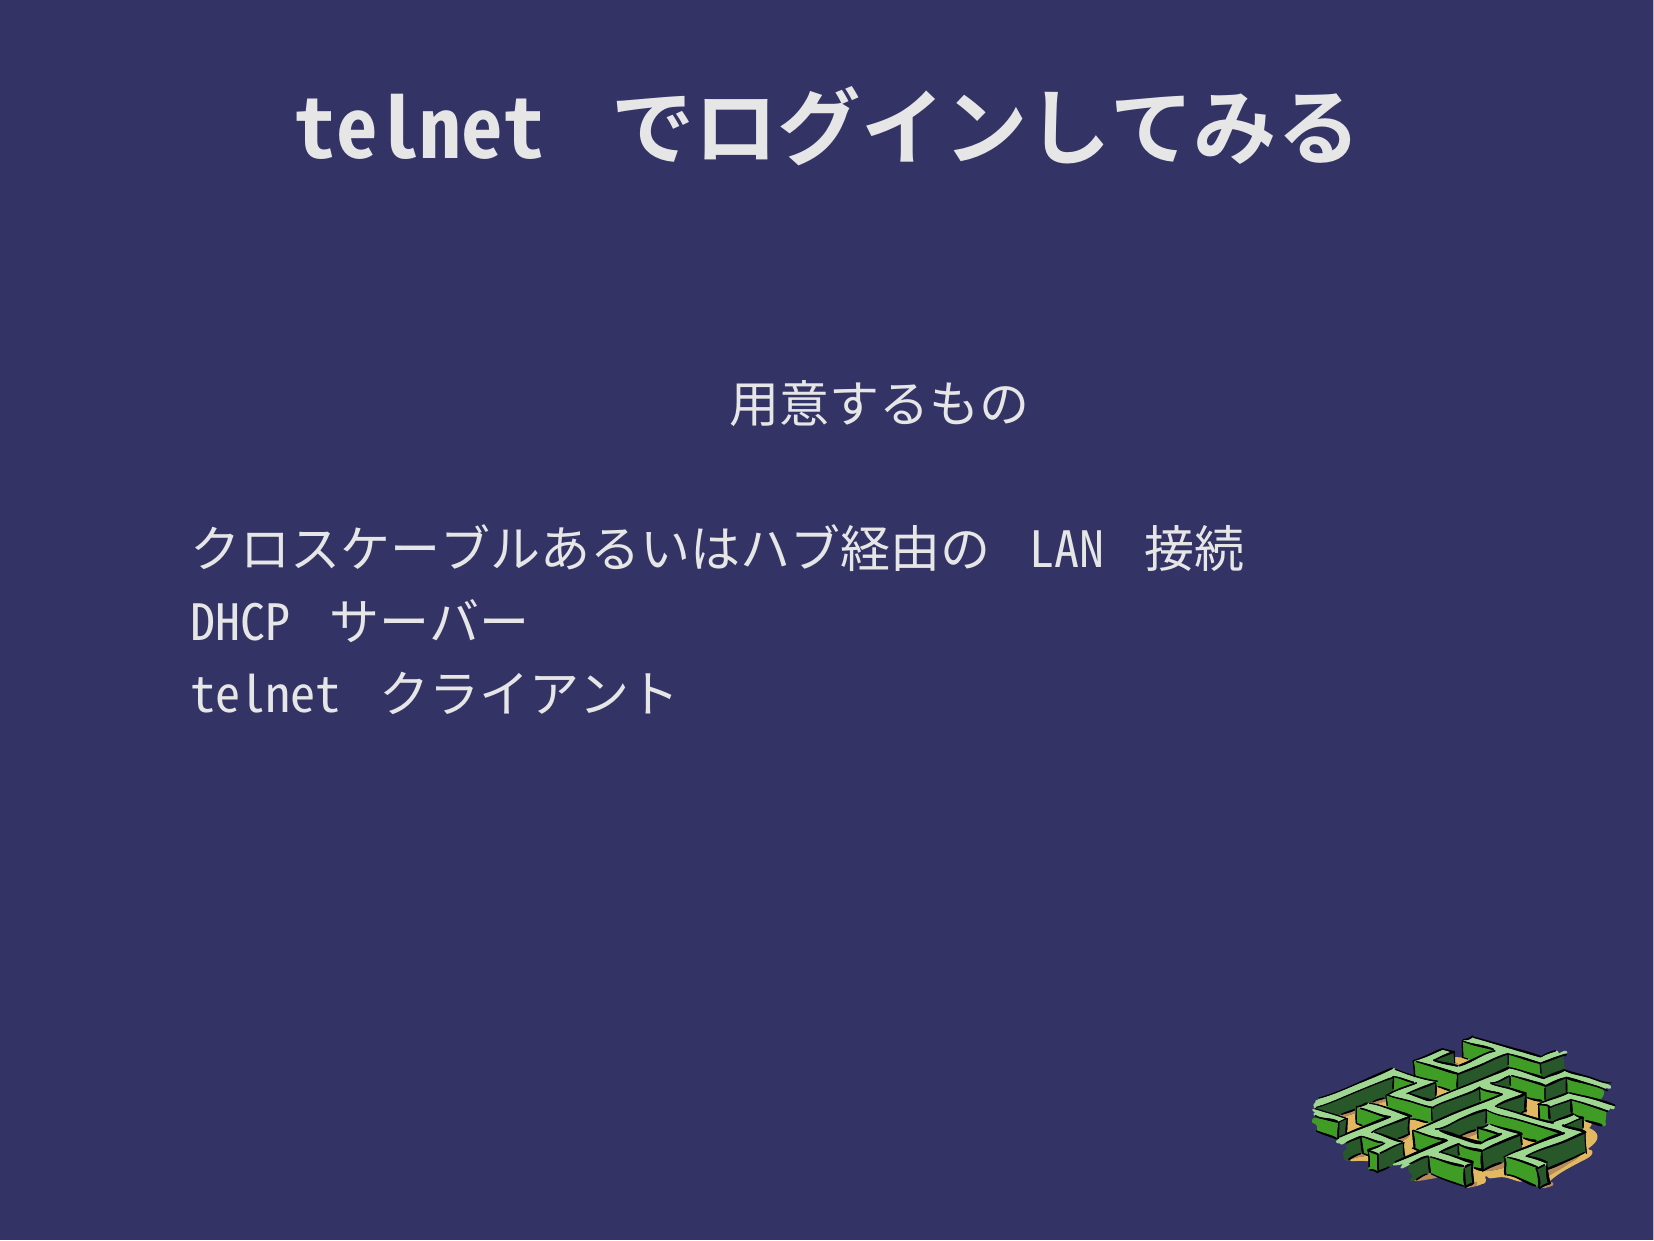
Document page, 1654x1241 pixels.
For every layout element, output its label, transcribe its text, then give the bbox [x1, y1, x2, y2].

list 用意するもの クロスケーブルあるいはハブ経由の LAN 接続 DHCP サーバー telnet クライアント [178, 364, 1570, 1147]
title telnet でログインしてみる [121, 19, 1534, 227]
